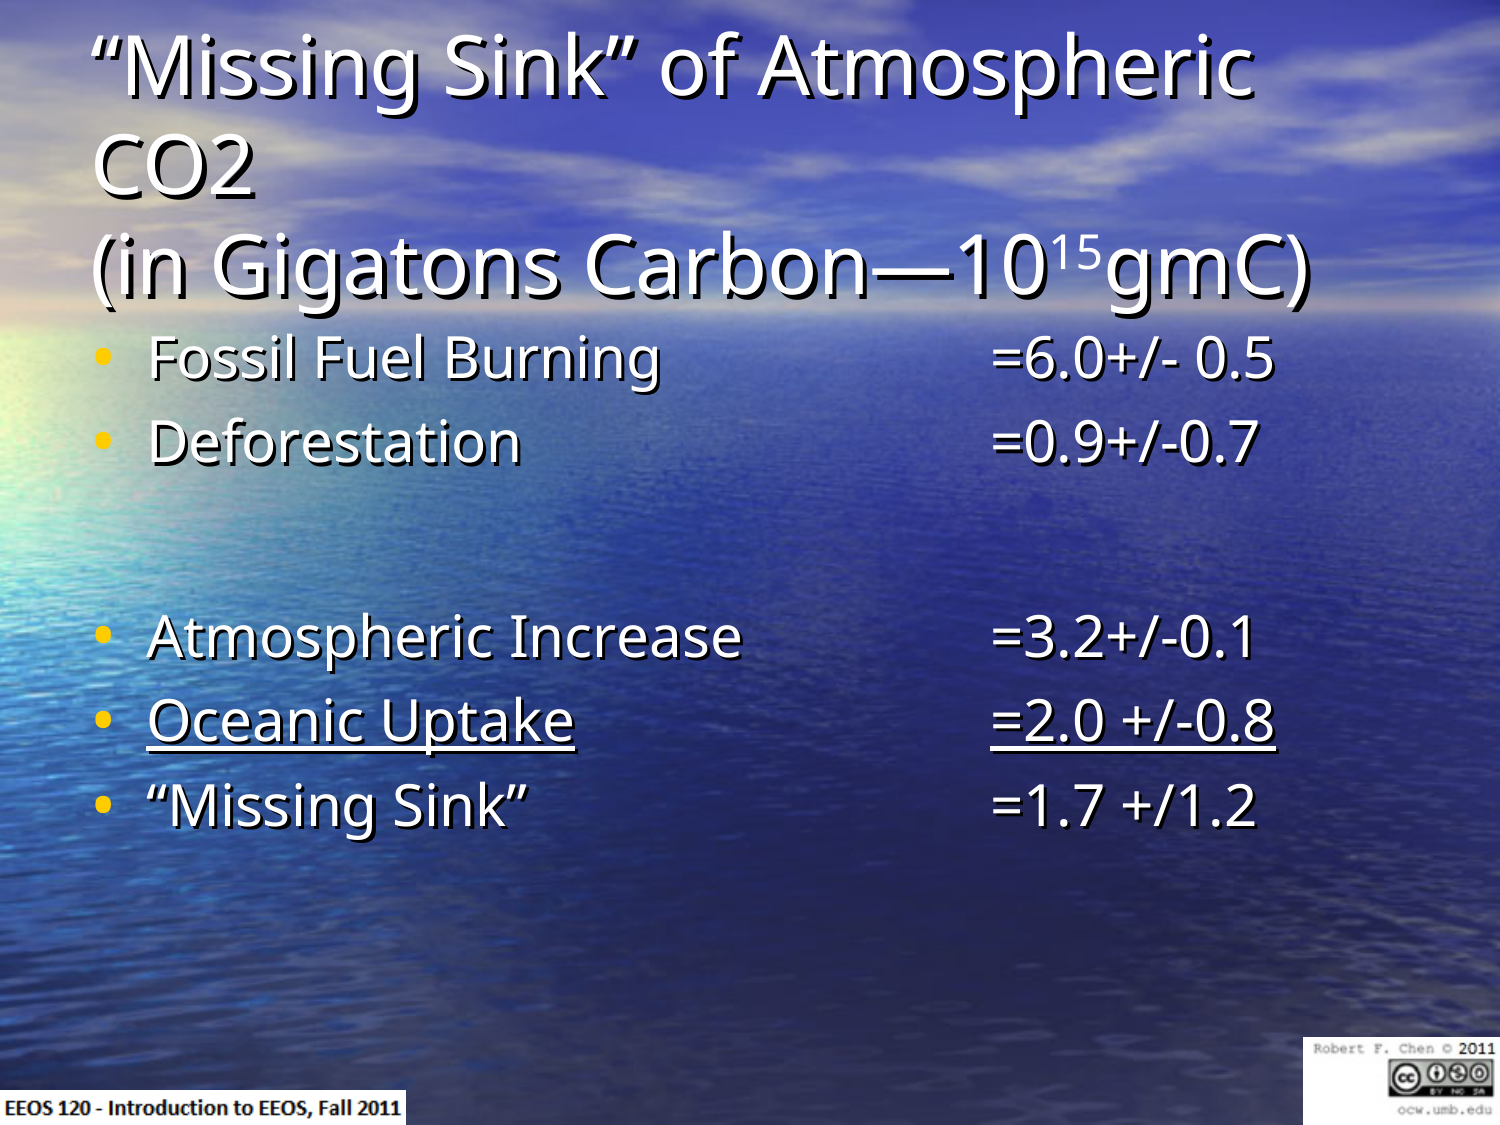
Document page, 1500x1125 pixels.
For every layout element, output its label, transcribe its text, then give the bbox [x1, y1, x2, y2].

list Fossil Fuel Burning =6.0+/- 0.5 Deforestation =0.9+/-0.7 Atmospheric Increase =3.2+/-0.1 Oceanic Uptake =2.0 +/-0.8 “Missing Sink” =1.7 +/1.2 [75, 312, 1426, 988]
title “Missing Sink” of Atmospheric CO2 (in Gigatons Carbon—1015gmC) [75, 47, 1426, 276]
picture [0, 0, 1500, 1125]
